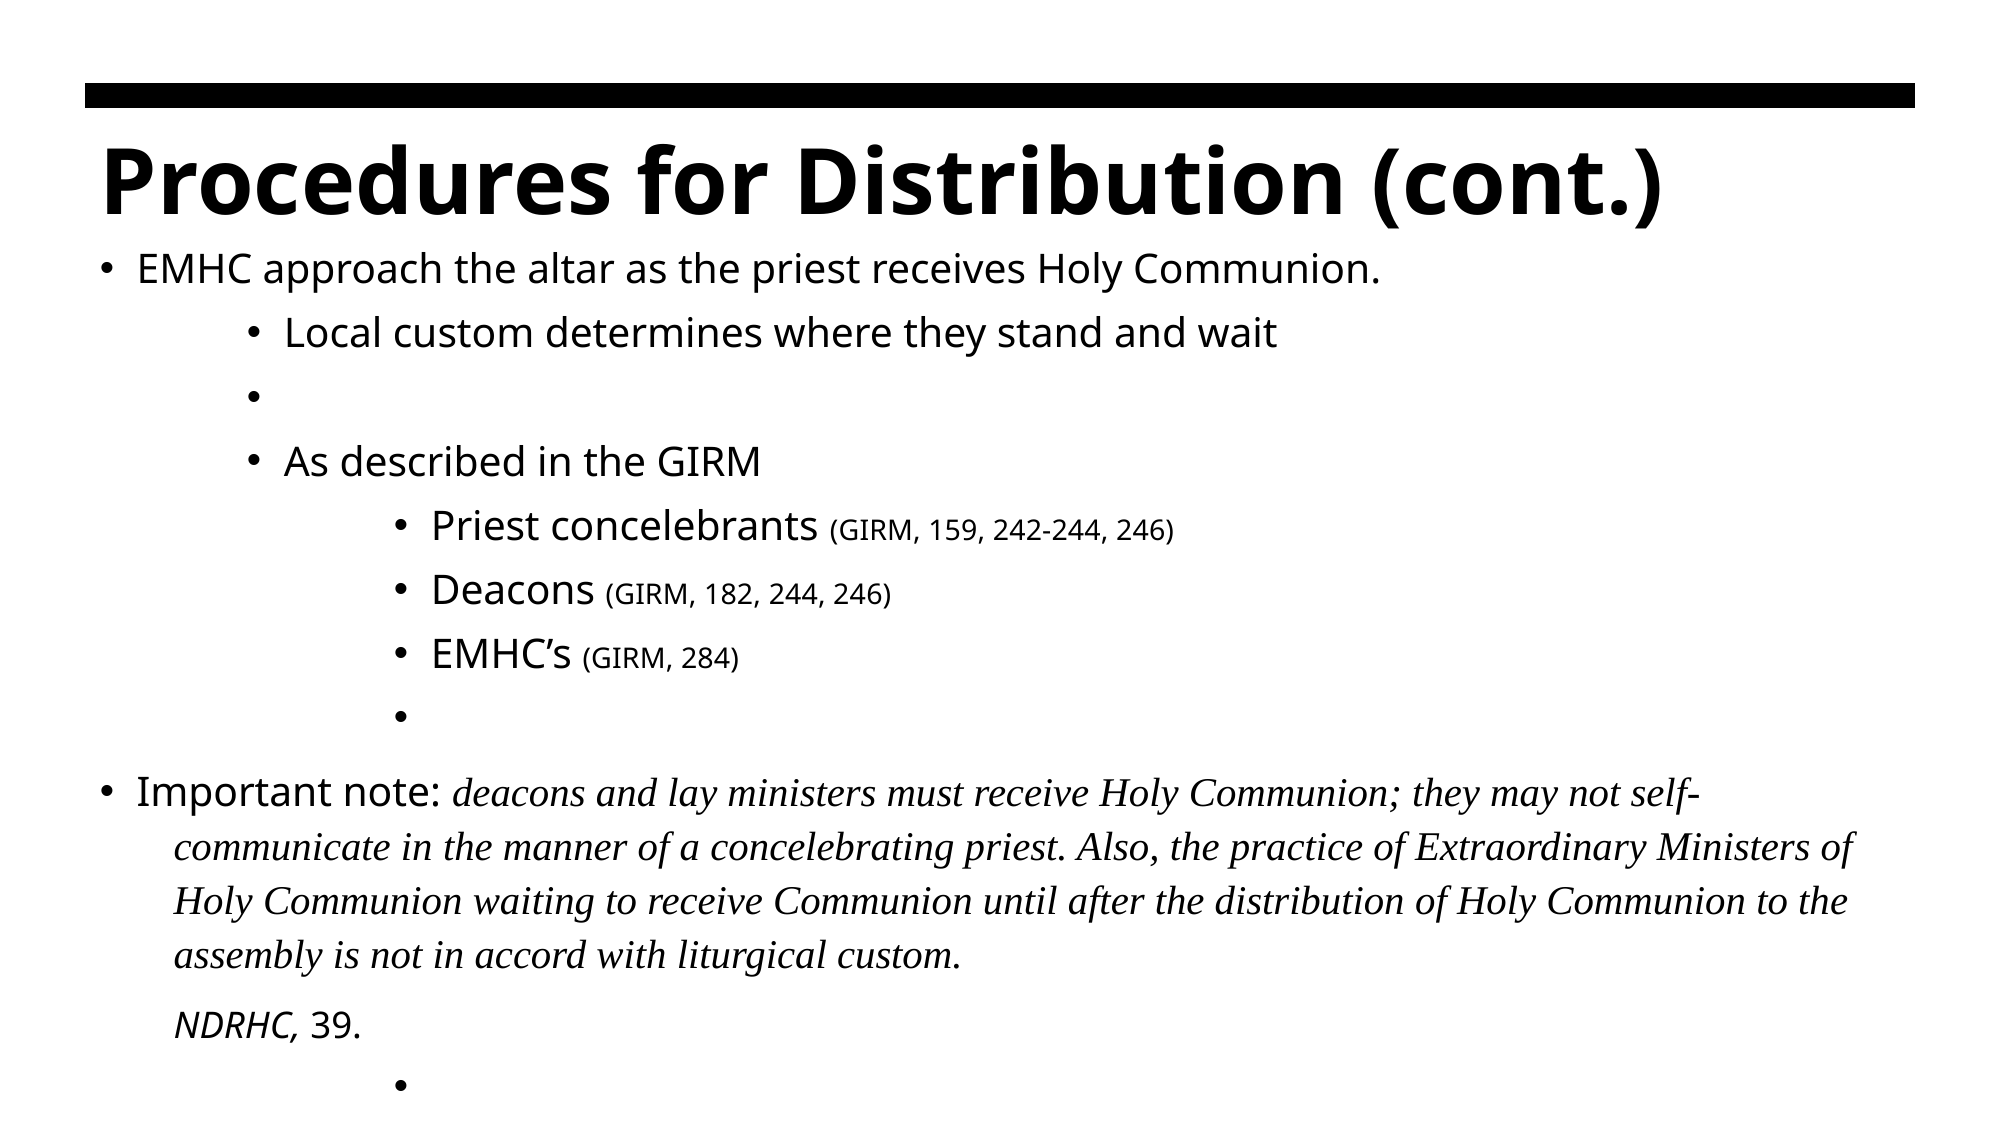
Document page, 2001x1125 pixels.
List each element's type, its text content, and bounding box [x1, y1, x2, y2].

title Procedures for Distribution (cont.) [84, 115, 1915, 230]
list EMHC approach the altar as the priest receives Holy Communion. Local custom determines where they stand and wait As described in the GIRM Priest concelebrants (GIRM, 159, 242-244, 246) Deacons (GIRM, 182, 244, 246) EMHC’s (GIRM, 284) Important note: deacons and lay ministers must receive Holy Communion; they may not self-communicate in the manner of a concelebrating priest. Also, the practice of Extraordinary Ministers of Holy Communion waiting to receive Communion until after the distribution of Holy Communion to the assembly is not in accord with liturgical custom. NDRHC, 39. [84, 230, 1915, 1054]
